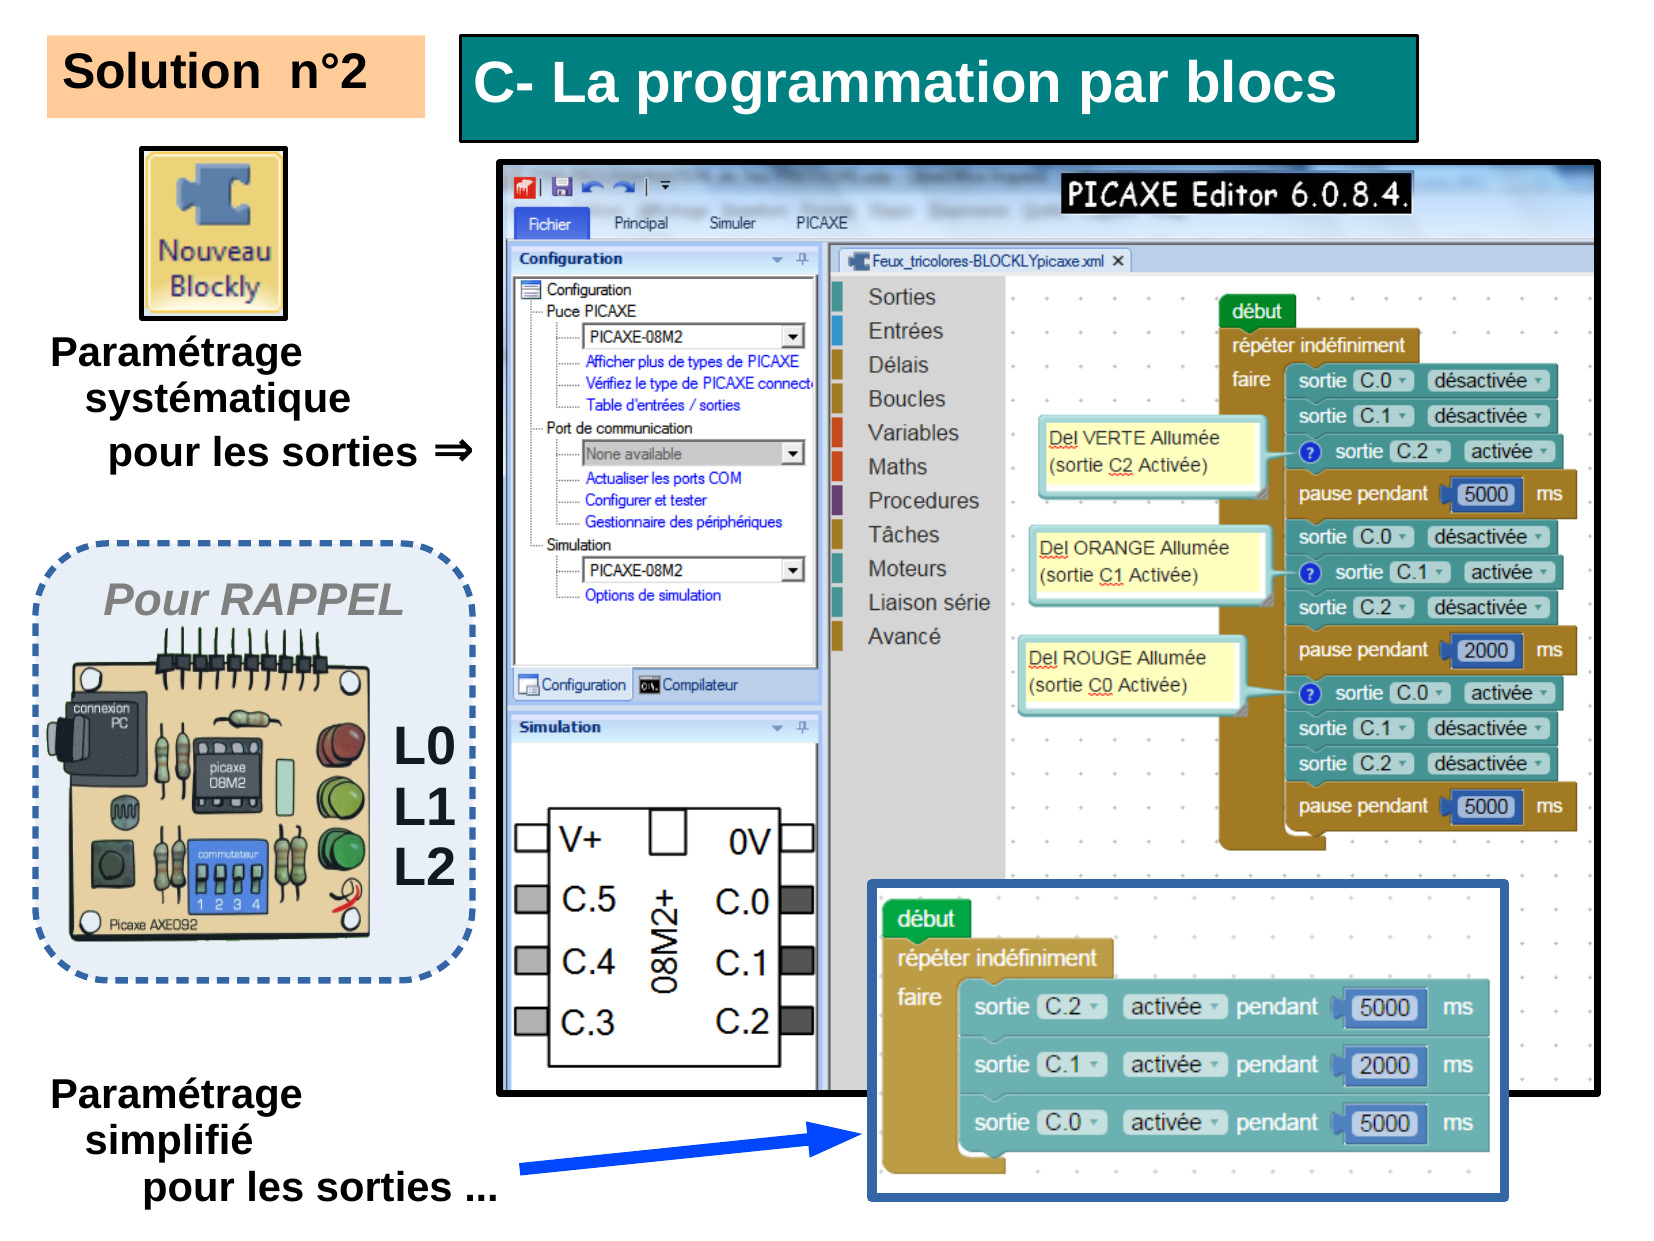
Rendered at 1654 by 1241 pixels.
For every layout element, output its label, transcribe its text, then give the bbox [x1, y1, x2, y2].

picture [502, 165, 1595, 1091]
text_box Pour RAPPEL [88, 566, 421, 634]
text_box Paramétrage systématique pour les sorties ⇒ [35, 321, 496, 485]
text_box C- La programmation par blocs [460, 35, 1418, 142]
text_box [35, 543, 473, 981]
picture [876, 888, 1501, 1193]
picture [144, 150, 284, 316]
picture [39, 933, 53, 957]
text_box Paramétrage simplifié pour les sorties ... [35, 1062, 556, 1218]
text_box Solution n°2 [47, 35, 426, 119]
